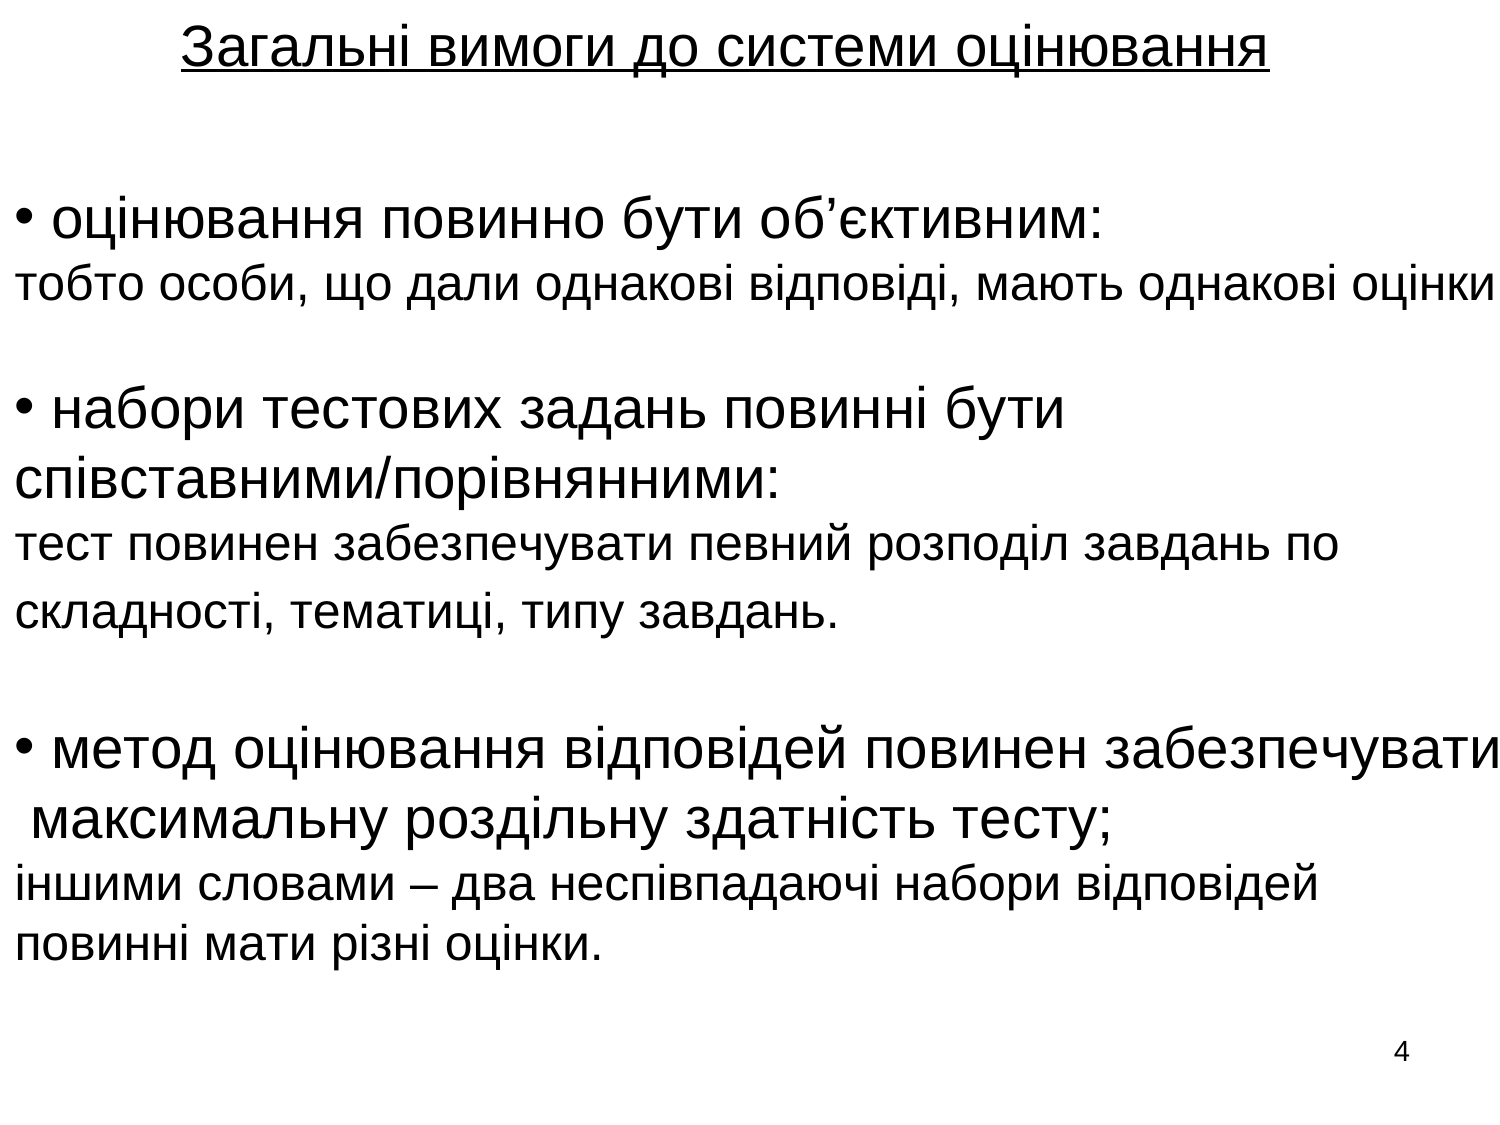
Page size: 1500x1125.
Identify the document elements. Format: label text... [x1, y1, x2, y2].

text_box оцінювання повинно бути об’єктивним: тобто особи, що дали однакові відповіді, мають однакові оцінки; набори тестових задань повинні бути співставними/порівнянними: тест повинен забезпечувати певний розподіл завдань по складності, тематиці, типу завдань. метод оцінювання відповідей повинен забезпечувати максимальну роздільну здатність тесту; іншими словами – два неспівпадаючі набори відповідей повинні мати різні оцінки. [0, 172, 1500, 1039]
text_box Загальні вимоги до системи оцінювання [166, 0, 1286, 86]
